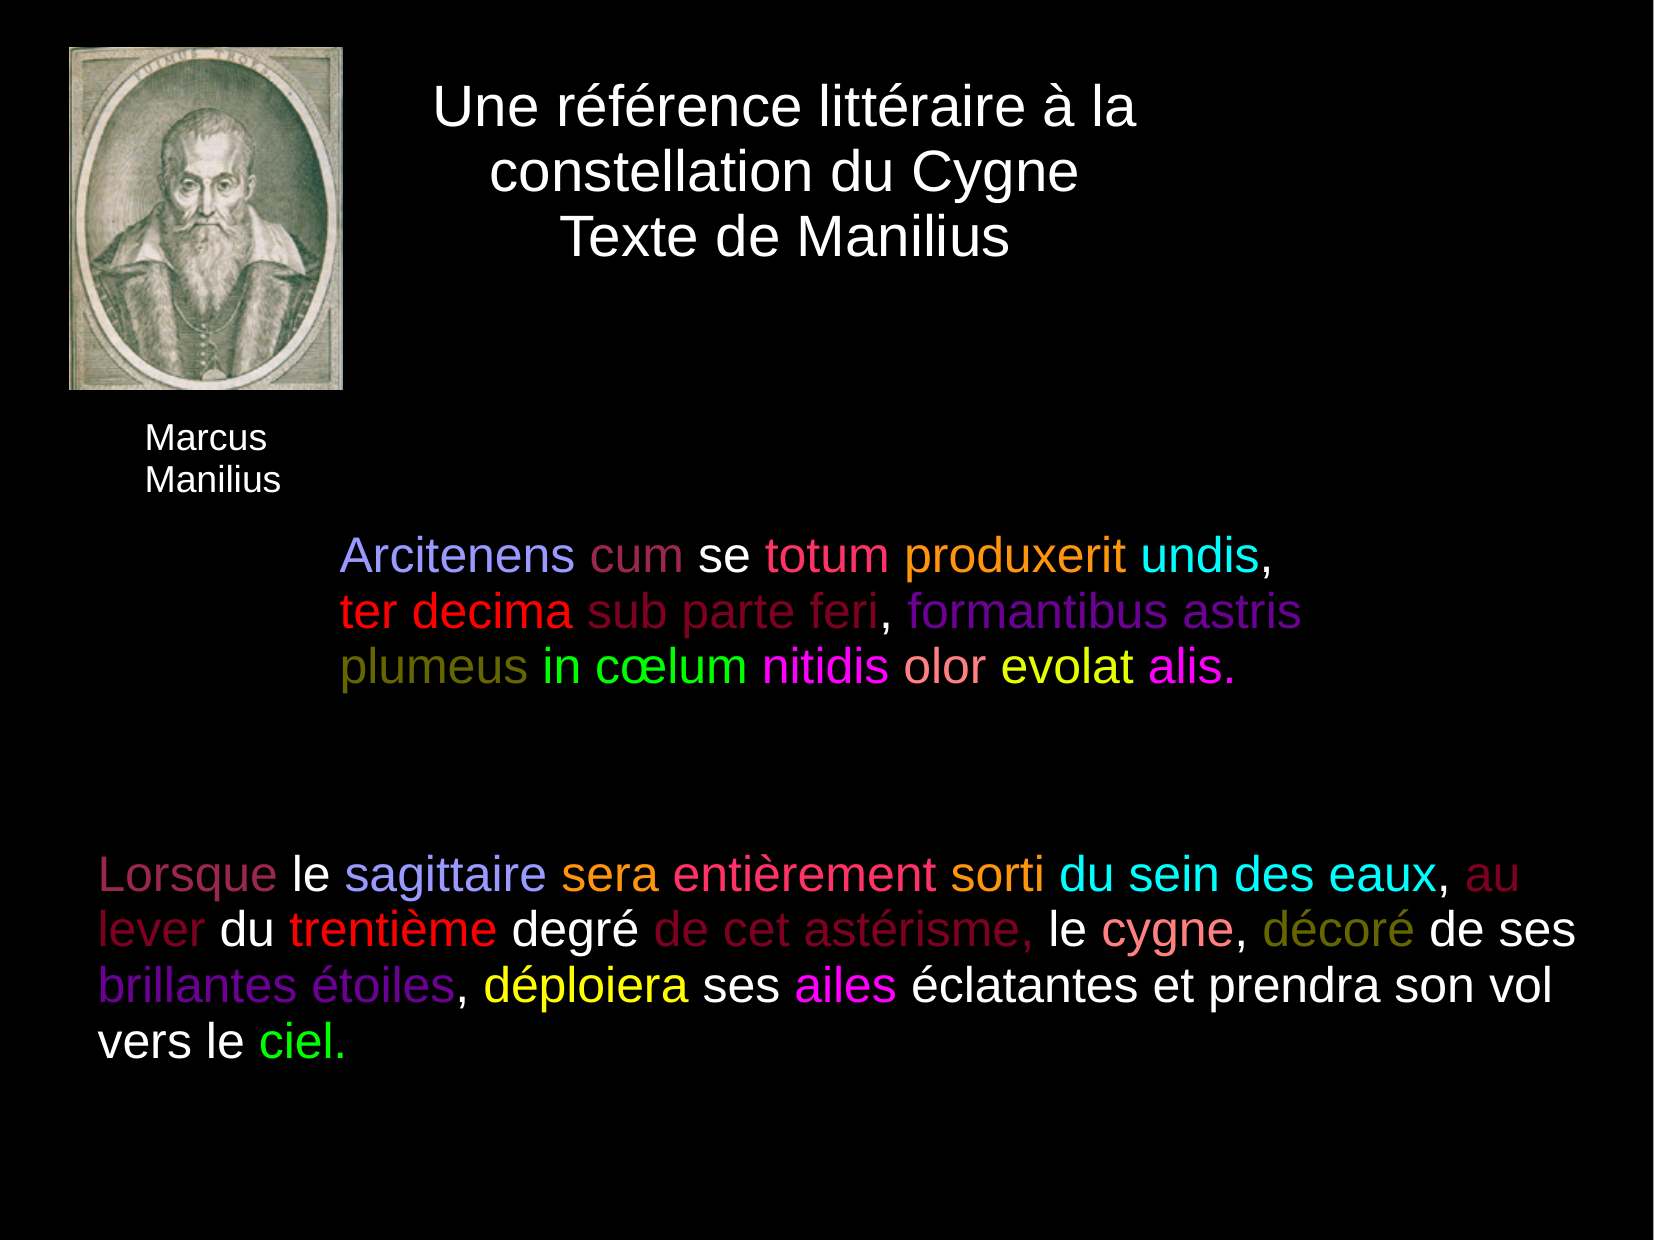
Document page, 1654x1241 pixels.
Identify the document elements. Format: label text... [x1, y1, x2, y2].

text_box Lorsque le sagittaire sera entièrement sorti du sein des eaux, au lever du trentième degré de cet astérisme, le cygne, décoré de ses brillantes étoiles, déploiera ses ailes éclatantes et prendra son vol vers le ciel. [82, 838, 1650, 1077]
picture [69, 47, 343, 390]
text_box Marcus Manilius [129, 408, 414, 508]
text_box Une référence littéraire à la constellation du Cygne Texte de Manilius [283, 66, 1288, 406]
text_box Arcitenens cum se totum produxerit undis, ter decima sub parte feri, formantibus astris plumeus in cœlum nitidis olor evolat alis. [324, 519, 1323, 702]
